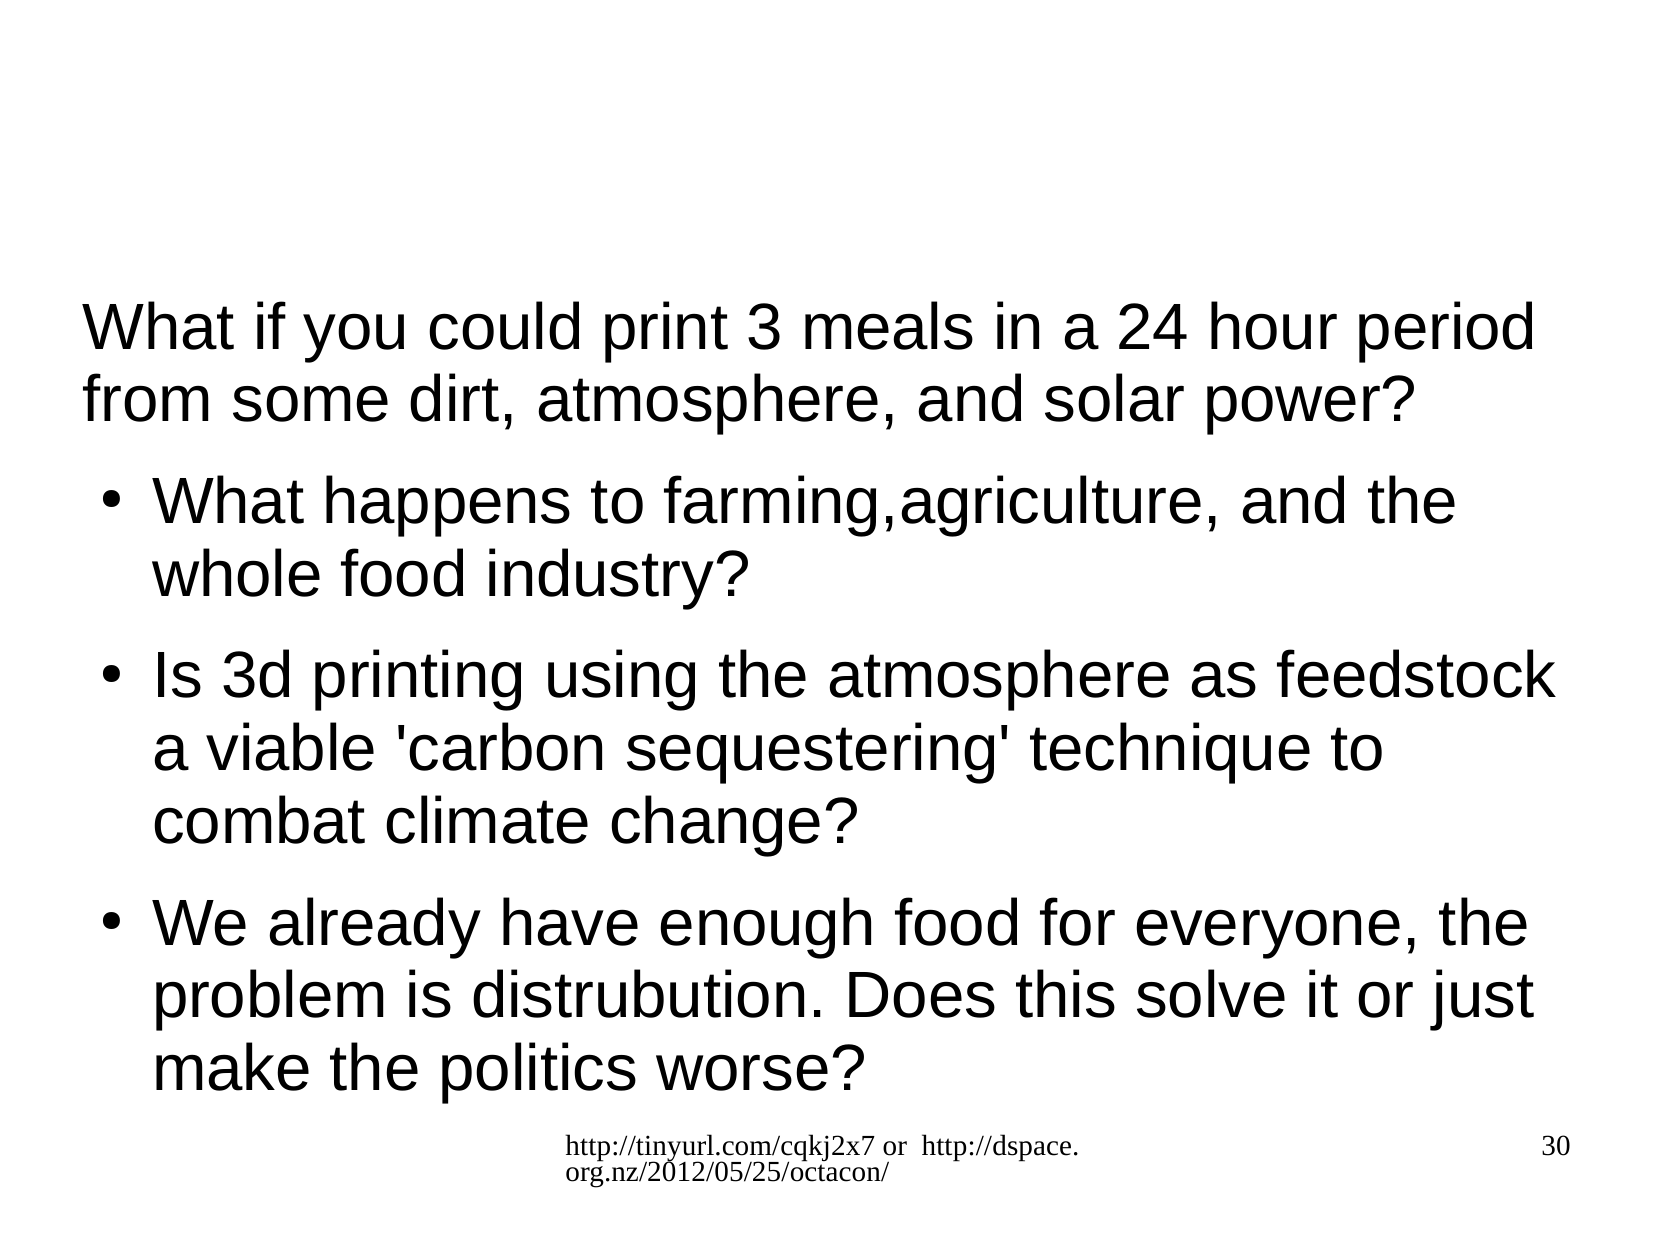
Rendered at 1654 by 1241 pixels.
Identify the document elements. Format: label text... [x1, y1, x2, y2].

list What if you could print 3 meals in a 24 hour period from some dirt, atmosphere, and solar power? What happens to farming,agriculture, and the whole food industry? Is 3d printing using the atmosphere as feedstock a viable 'carbon sequestering' technique to combat climate change? We already have enough food for everyone, the problem is distrubution. Does this solve it or just make the politics worse? [82, 290, 1571, 1109]
